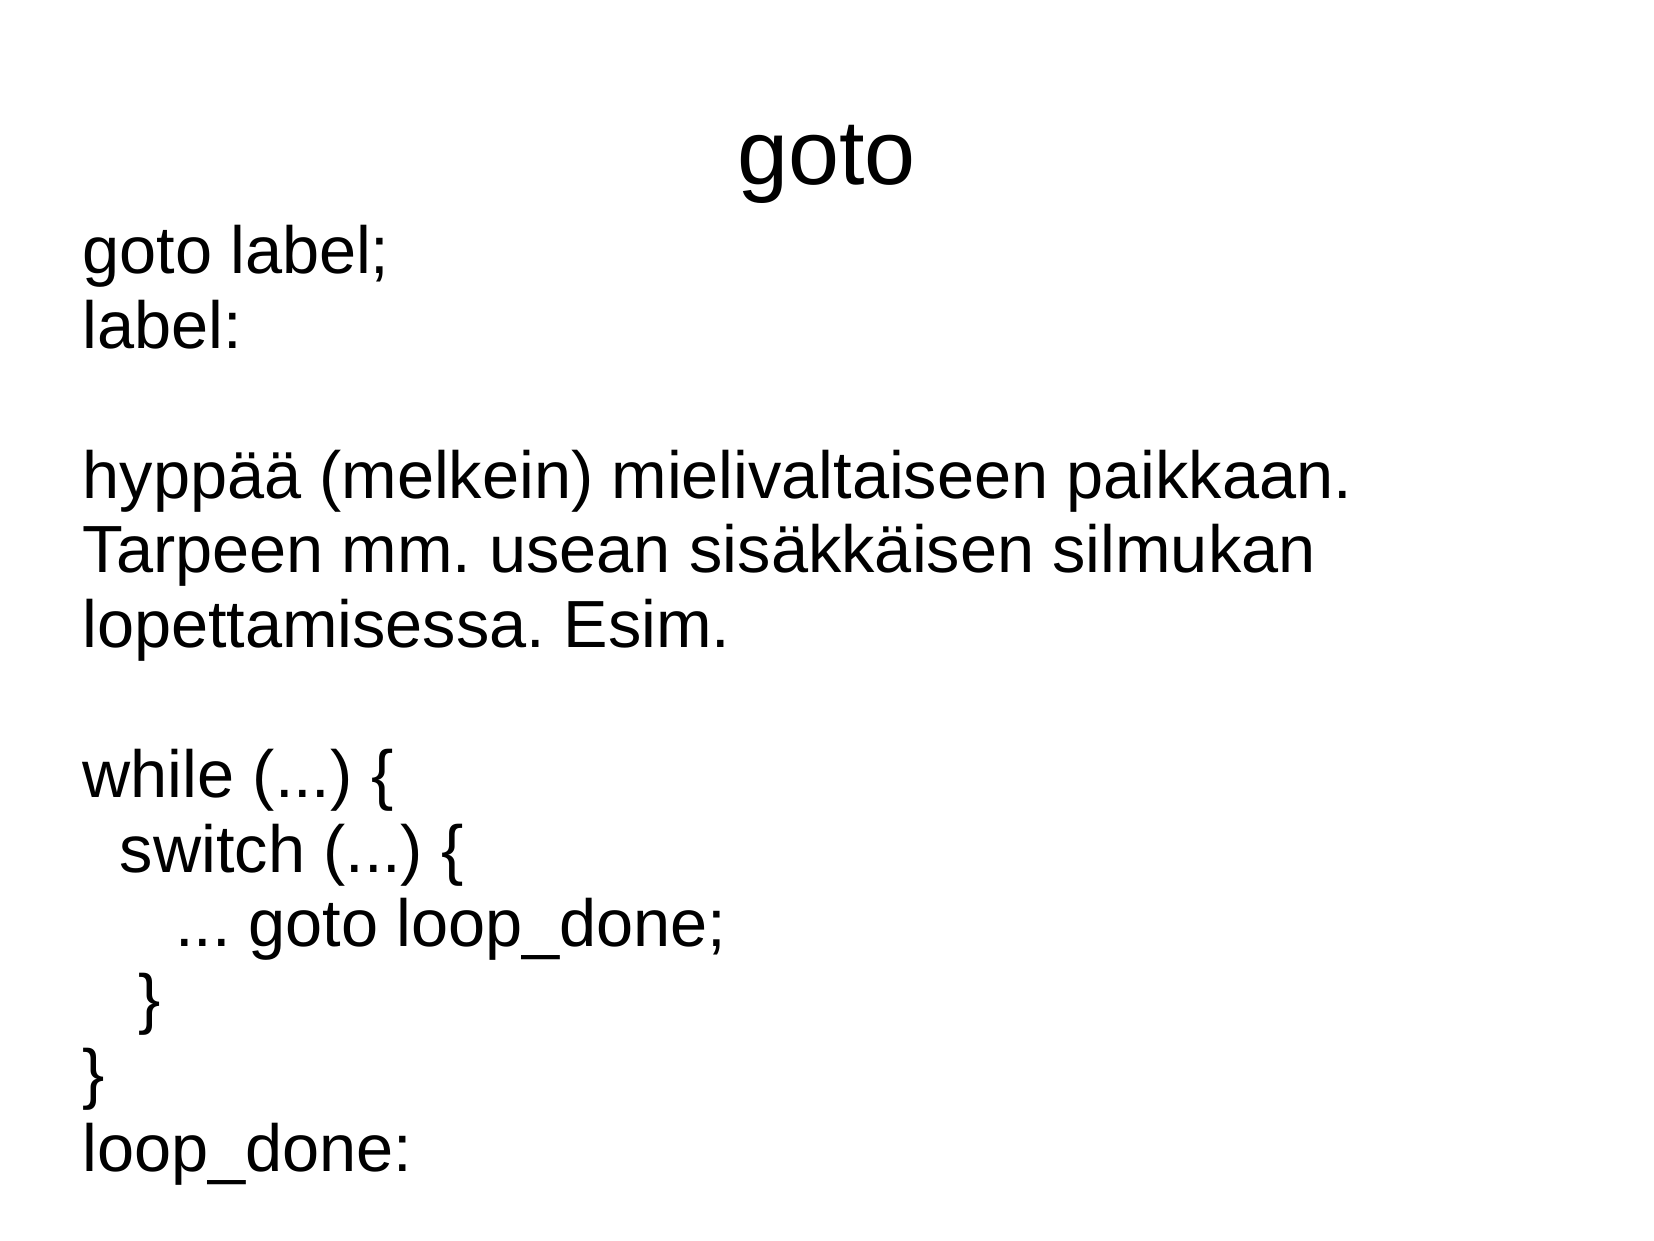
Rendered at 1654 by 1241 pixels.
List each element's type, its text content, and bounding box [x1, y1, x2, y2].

title goto [82, 56, 1571, 213]
subtitle goto label; label: hyppää (melkein) mielivaltaiseen paikkaan. Tarpeen mm. usean sisäkkäisen silmukan lopettamisessa. Esim. while (...) { switch (...) { ... goto loop_done; } } loop_done: [82, 213, 1571, 1186]
